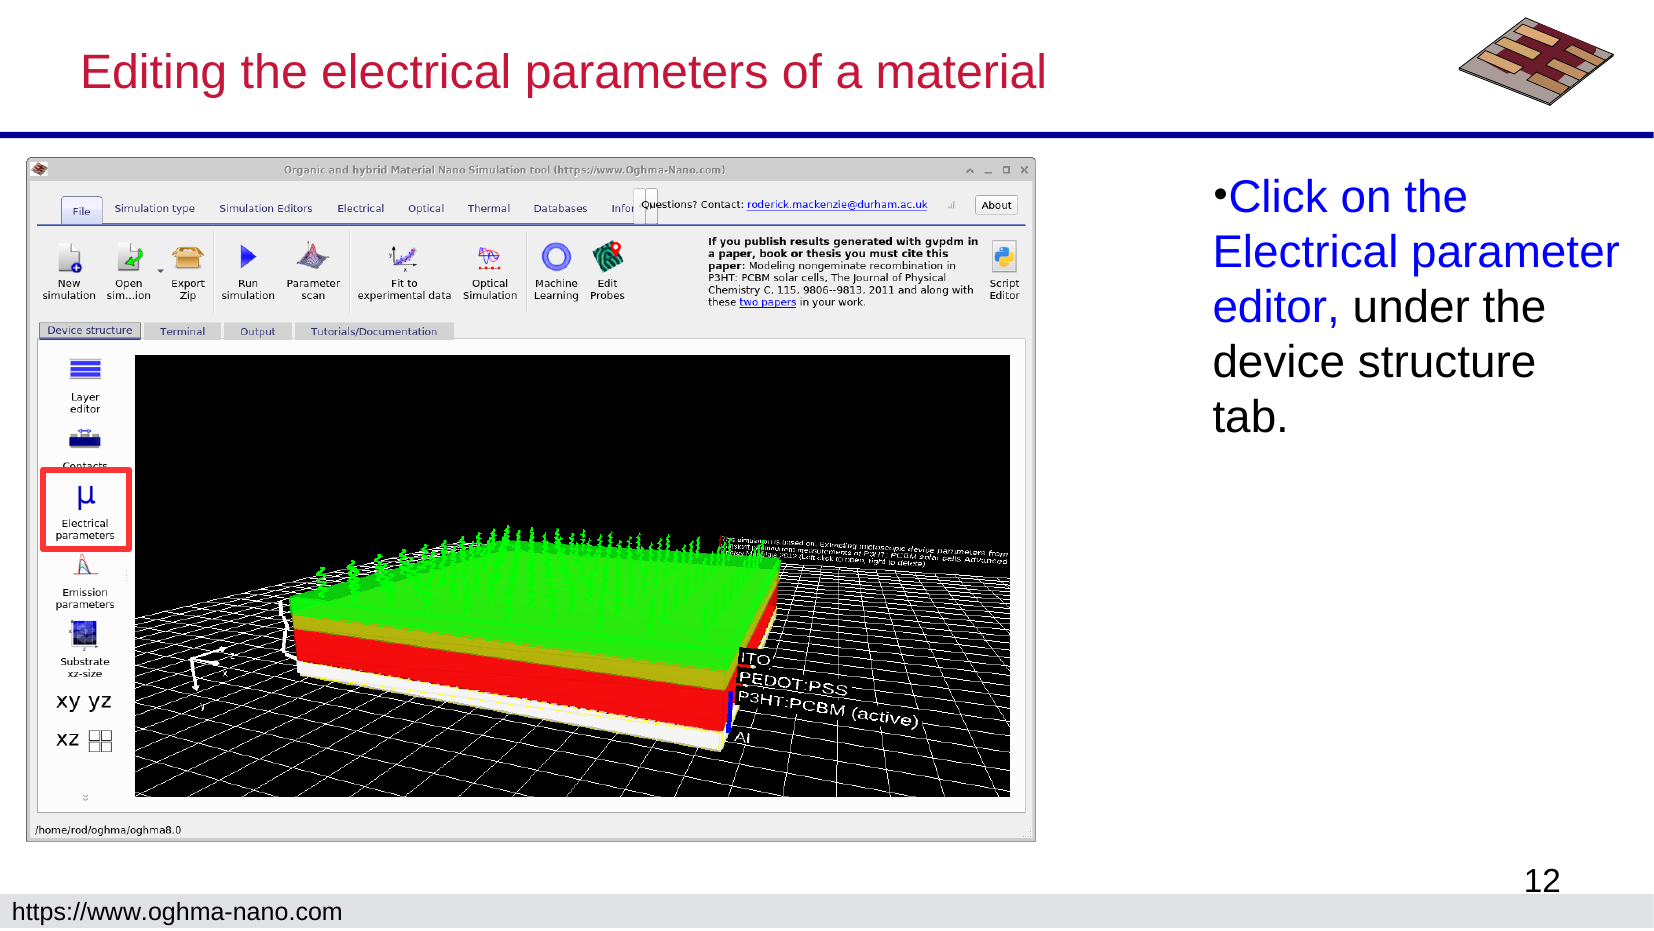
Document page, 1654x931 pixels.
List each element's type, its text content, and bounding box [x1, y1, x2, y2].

text_box <number> [1509, 852, 1654, 911]
title Editing the electrical parameters of a material [65, 11, 1250, 132]
text_box Click on the Electrical parameter editor, under the device structure tab. [1197, 159, 1638, 705]
picture [26, 157, 1036, 842]
